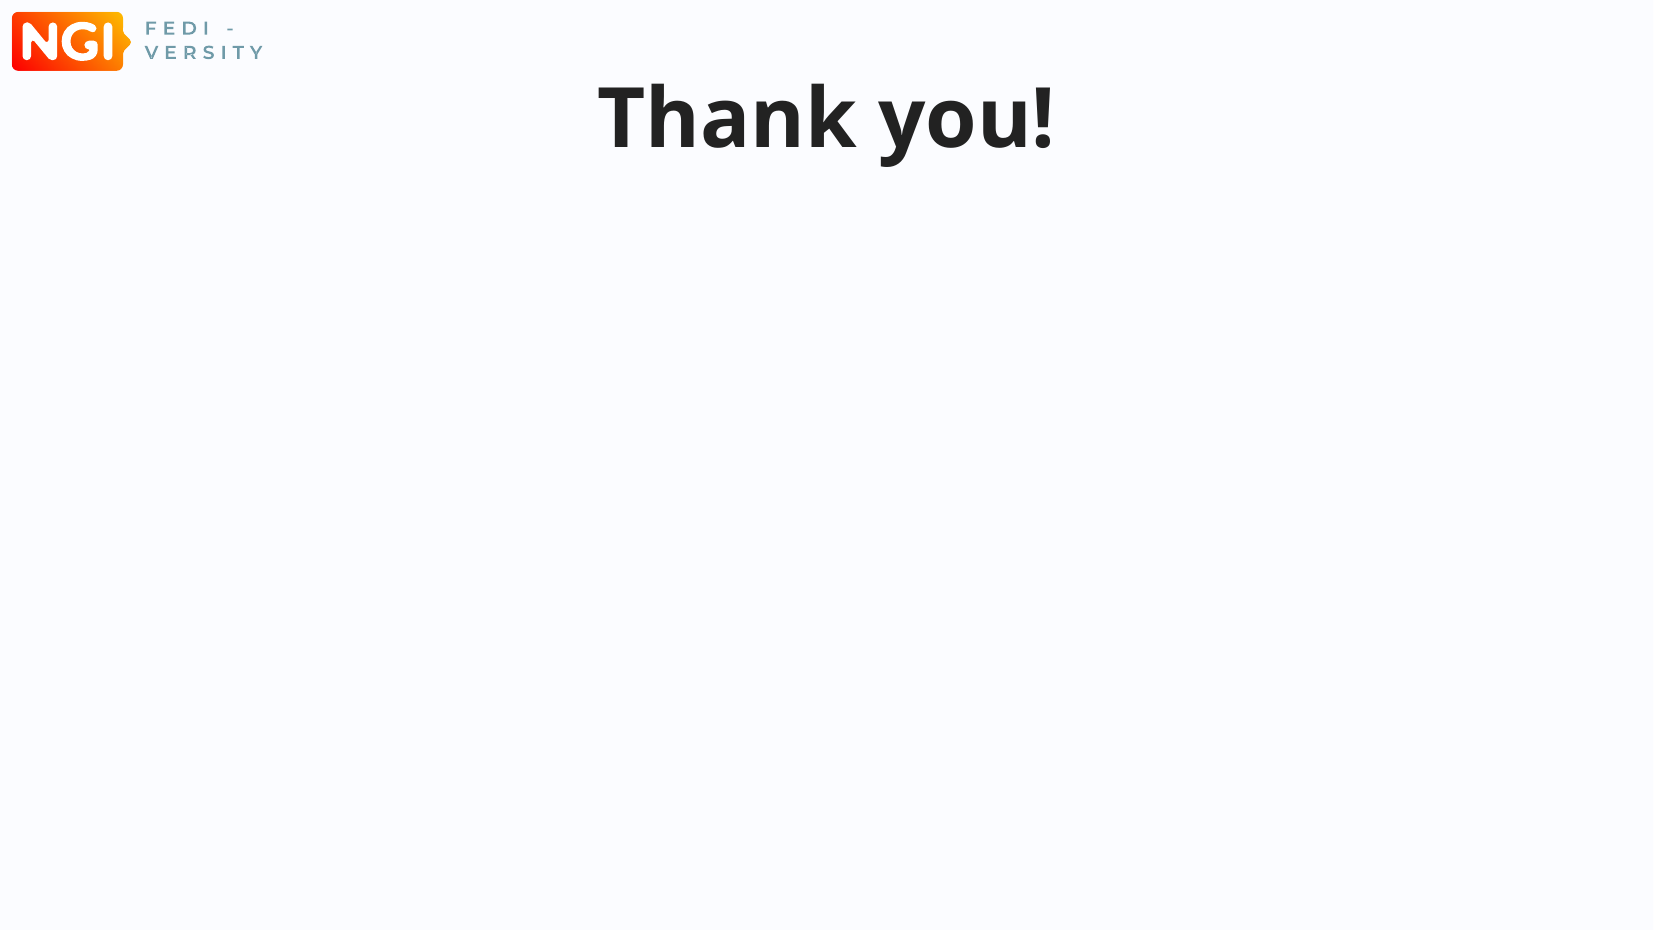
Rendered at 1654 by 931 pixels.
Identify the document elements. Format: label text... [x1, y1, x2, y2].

title Thank you! [82, 37, 1571, 193]
